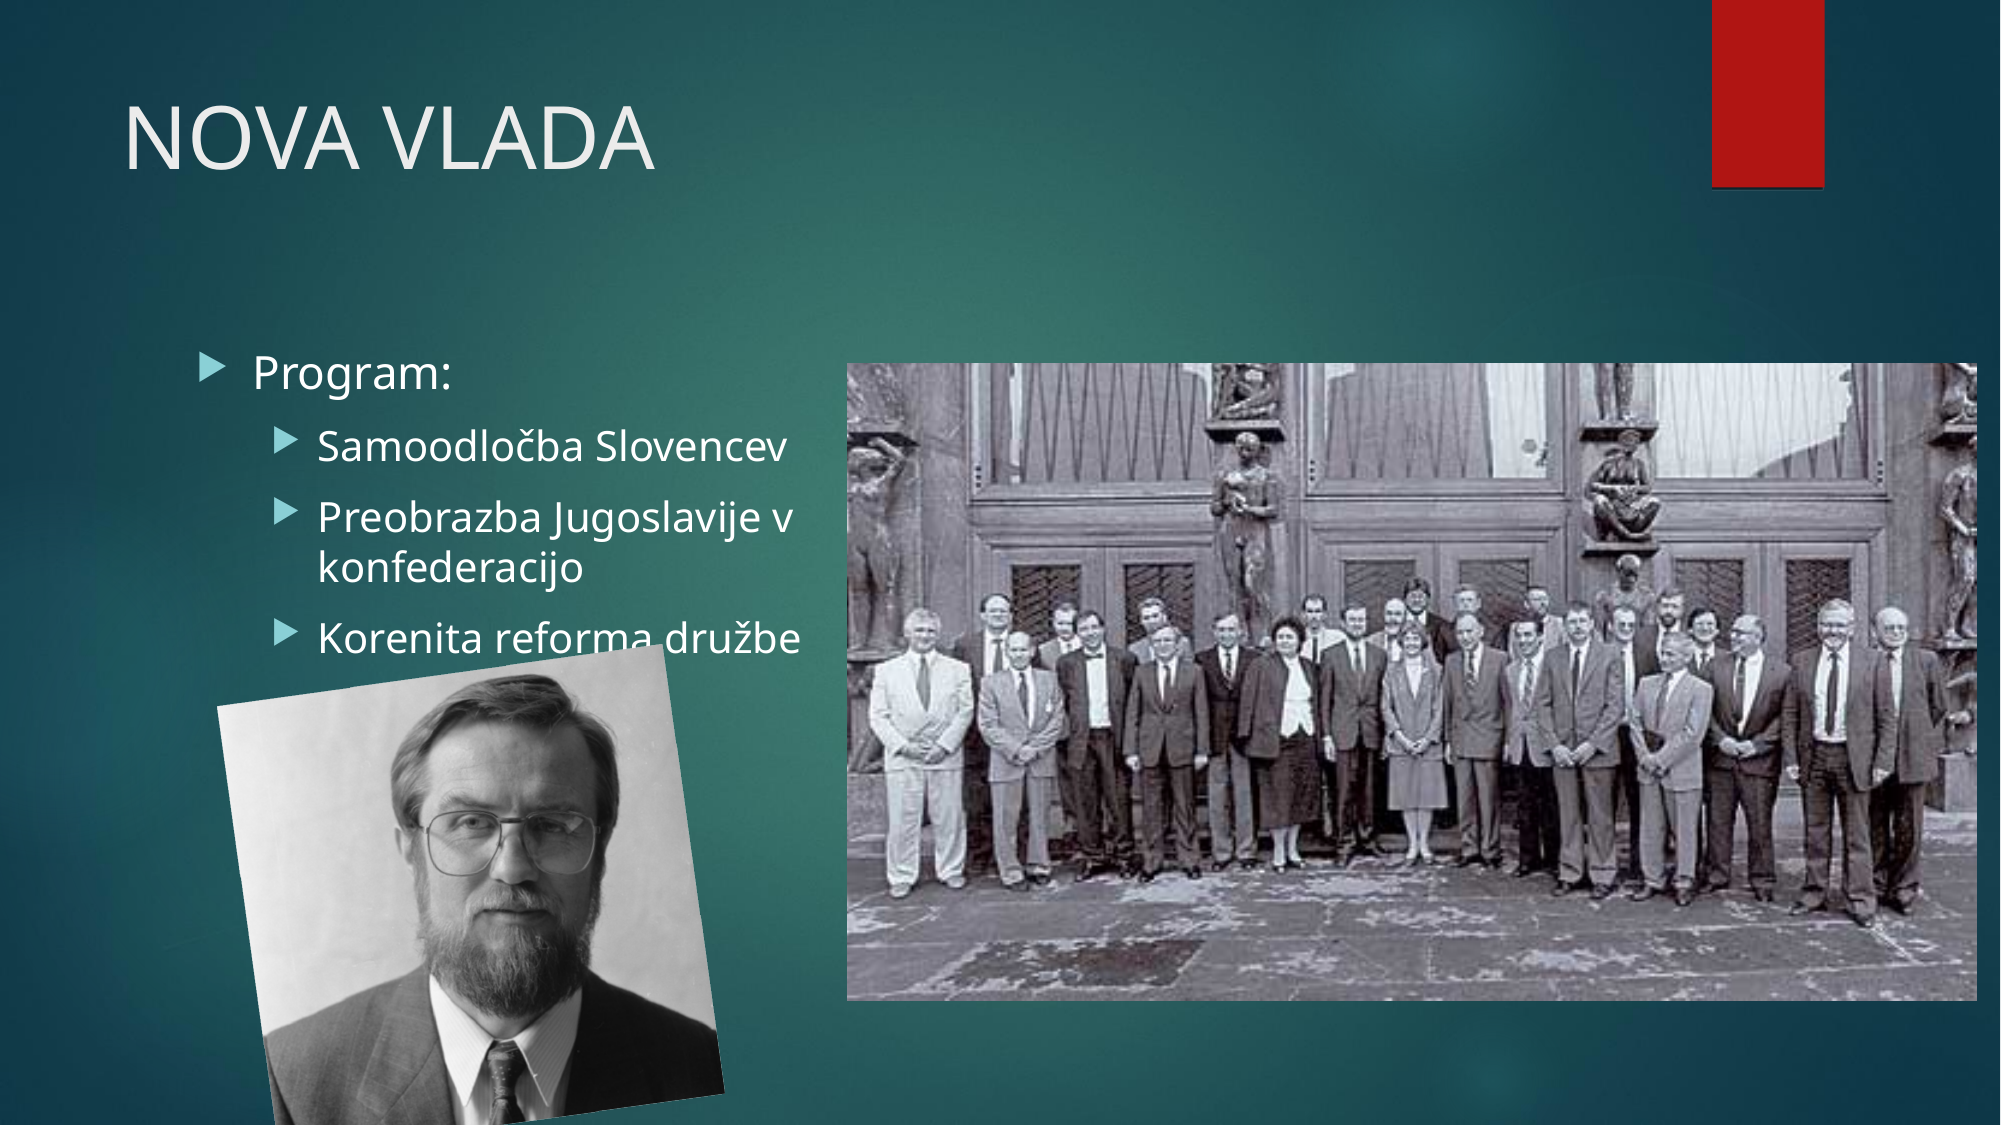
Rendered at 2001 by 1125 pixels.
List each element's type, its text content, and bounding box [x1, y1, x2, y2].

picture [0, 0, 2001, 1125]
title NOVA VLADA [106, 74, 1649, 304]
list Program: Samoodločba Slovencev Preobrazba Jugoslavije v konfederacijo Korenita reforma družbe [181, 336, 1649, 1025]
